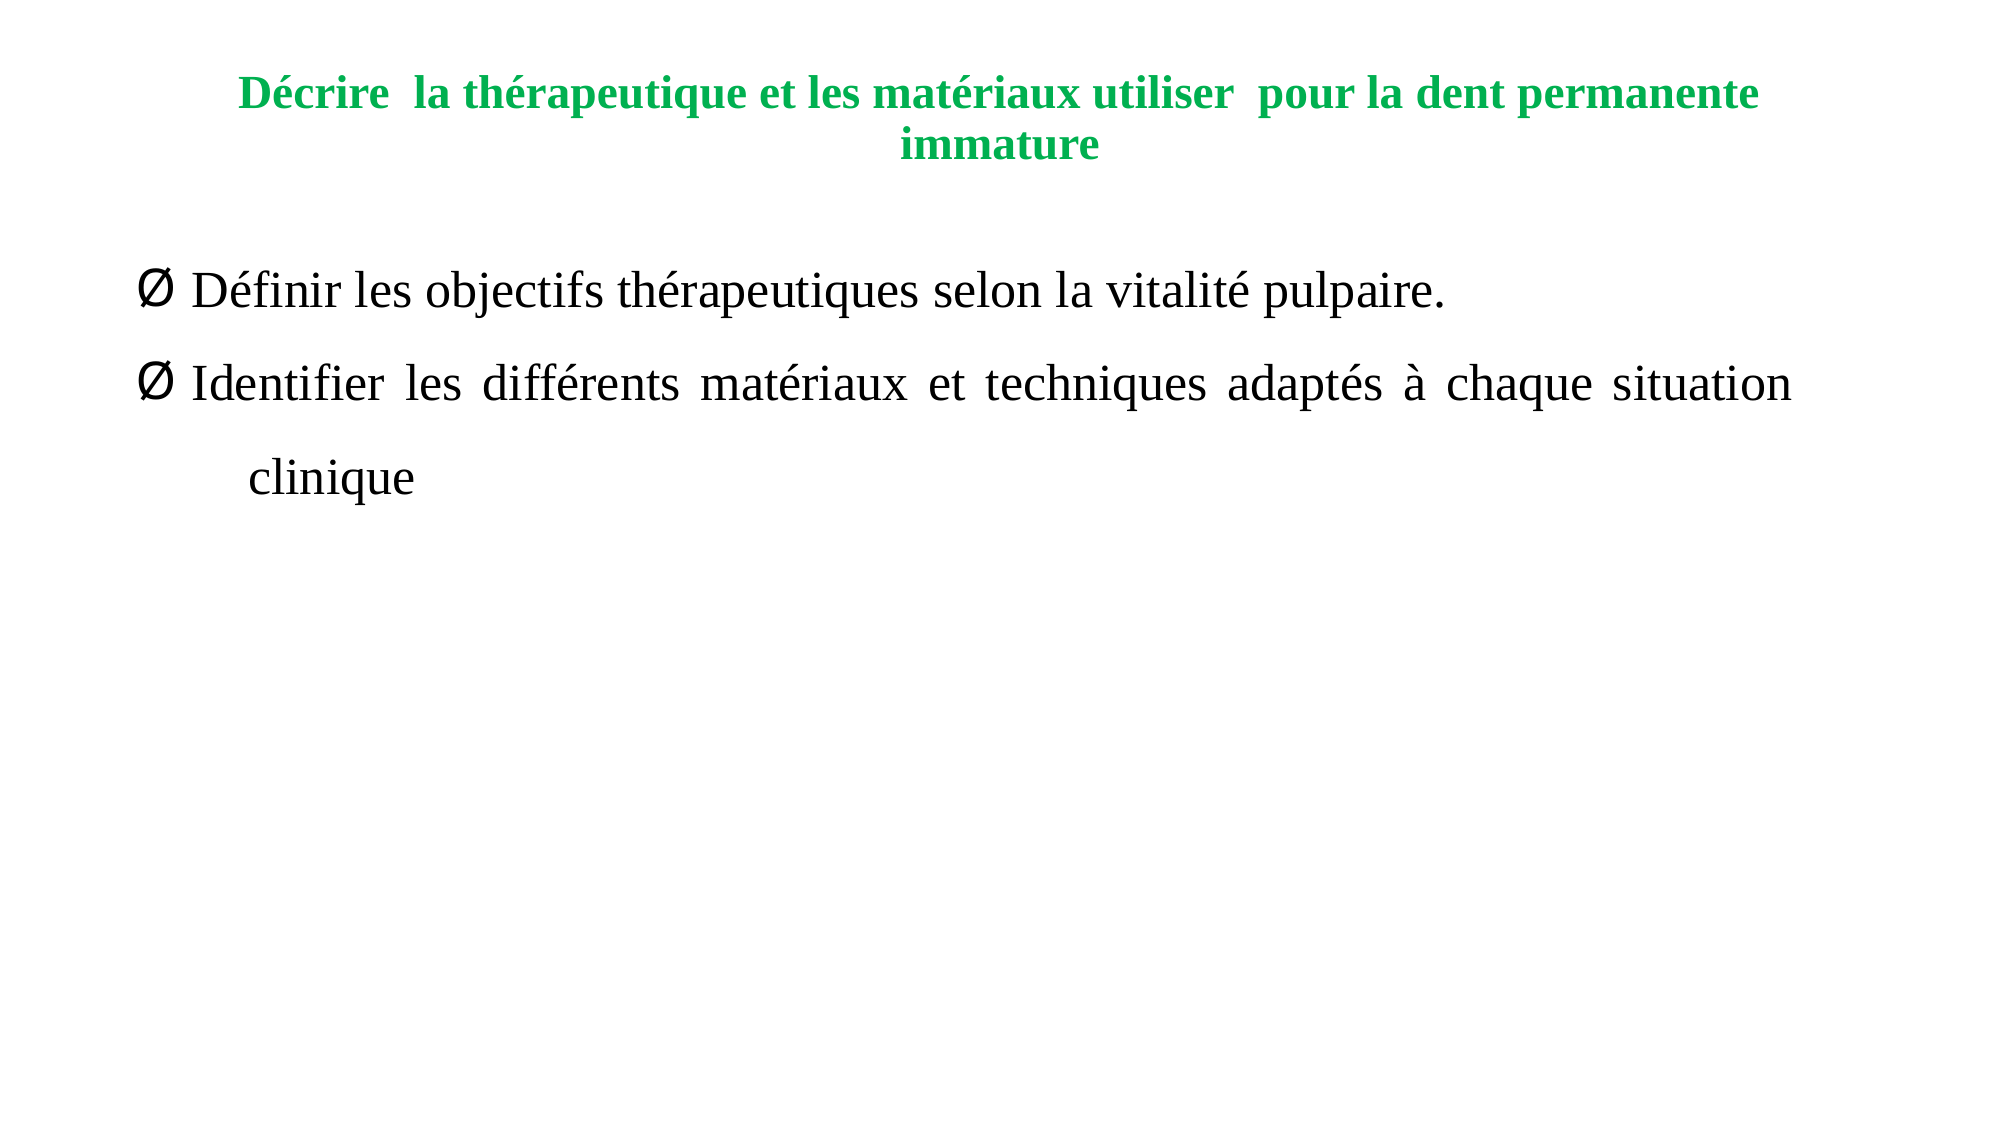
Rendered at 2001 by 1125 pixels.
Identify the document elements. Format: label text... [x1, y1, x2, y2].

text_box Définir les objectifs thérapeutiques selon la vitalité pulpaire. Identifier les différents matériaux et techniques adaptés à chaque situation clinique [121, 216, 1808, 513]
title Décrire la thérapeutique et les matériaux utiliser pour la dent permanente immature [137, 59, 1863, 178]
